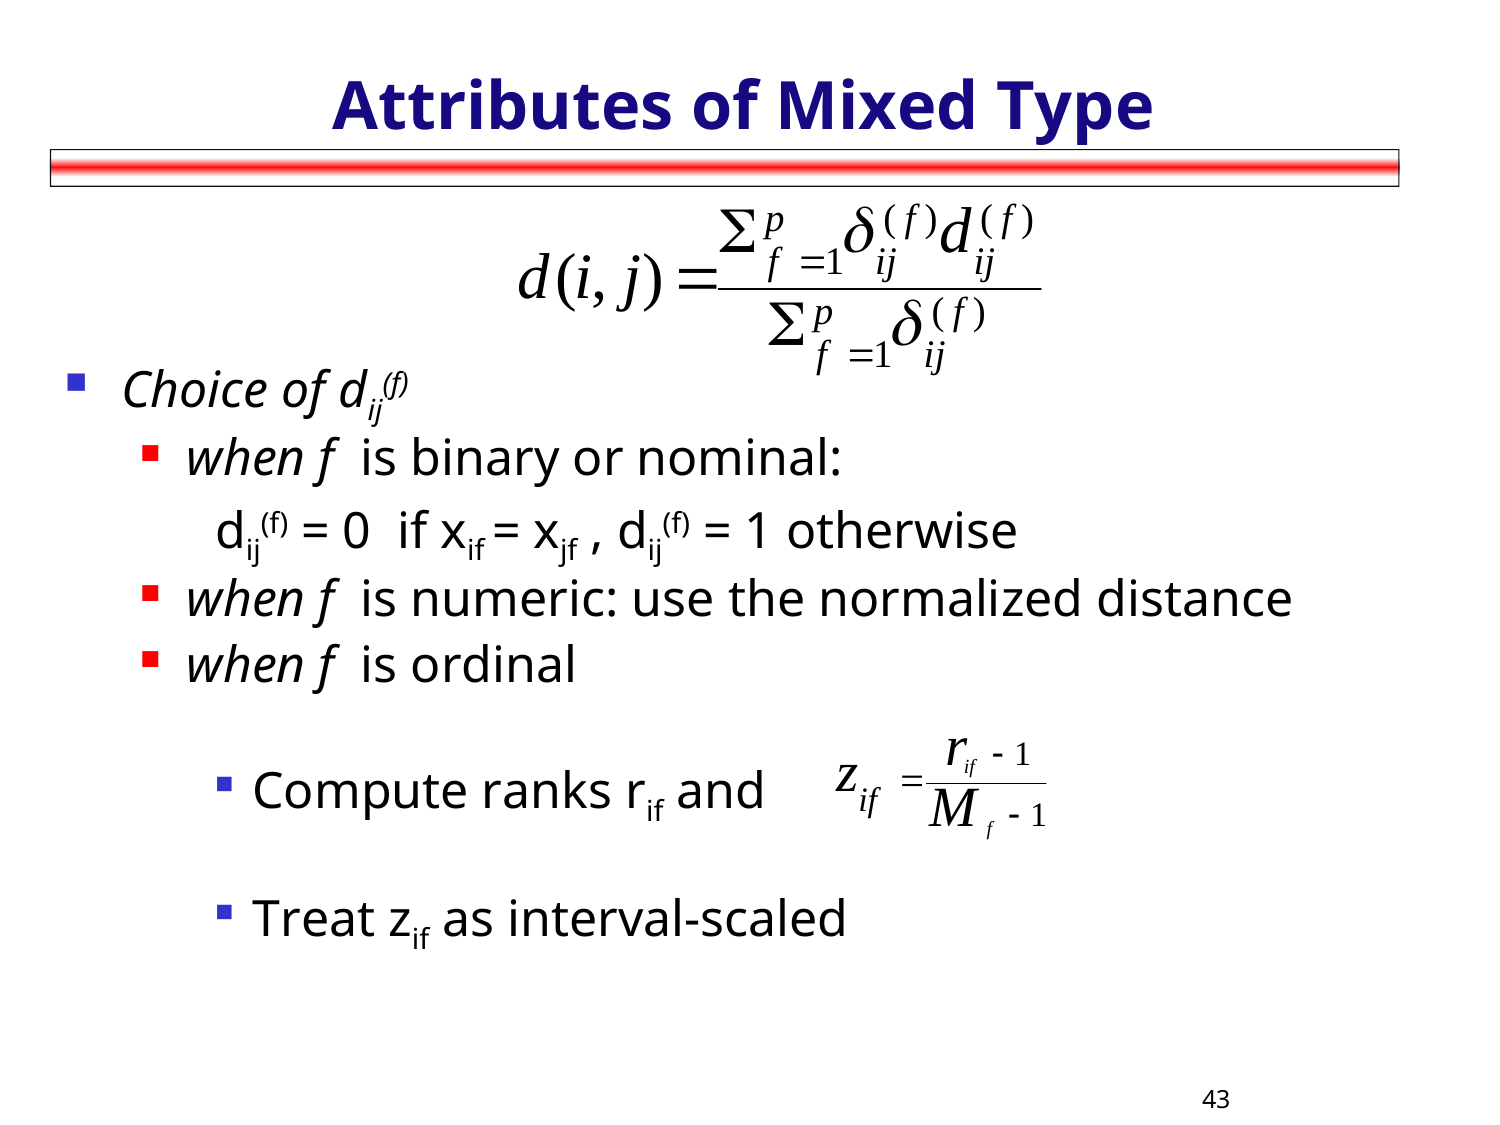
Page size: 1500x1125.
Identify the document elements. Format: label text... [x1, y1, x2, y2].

text_box <number> [1187, 1062, 1500, 1125]
list Choice of dij(f) when f is binary or nominal: dij(f) = 0 if xif = xjf , dij(f) = 1 otherwise when f is numeric: use the normalized distance when f is ordinal Compute ranks rif and Treat zif as interval-scaled [50, 212, 1450, 1063]
title Attributes of Mixed Type [24, 49, 1463, 150]
text_box [512, 195, 1051, 384]
text_box [829, 726, 1055, 846]
